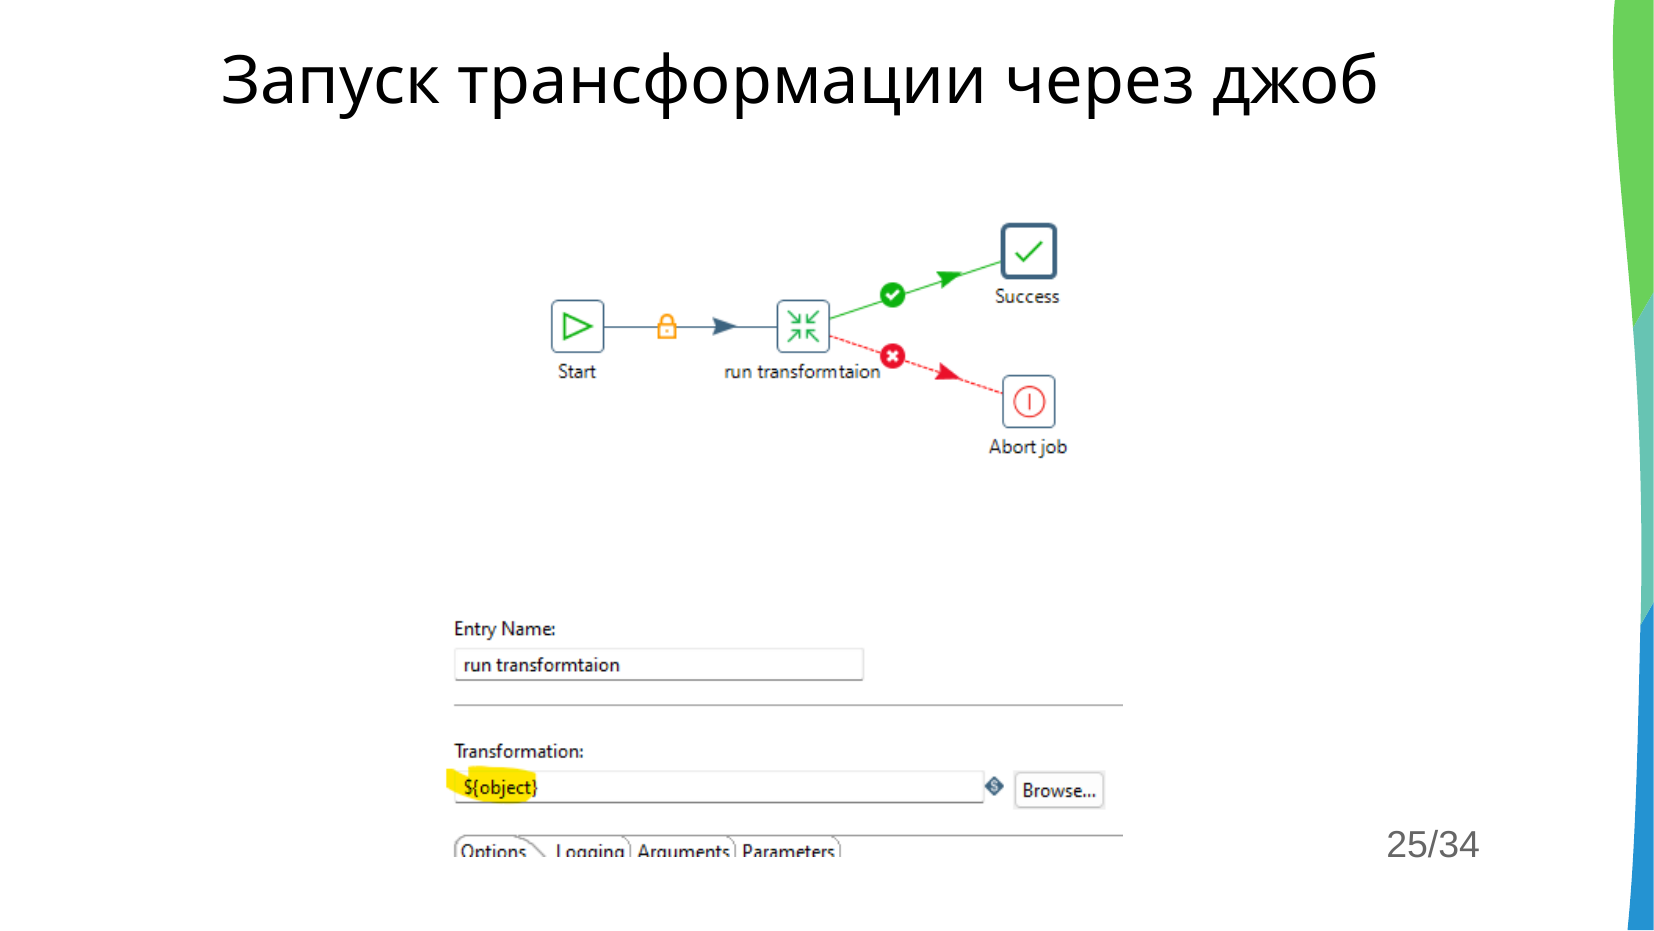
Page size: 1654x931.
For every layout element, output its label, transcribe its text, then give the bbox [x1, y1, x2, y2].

text_box <номер>/34 [1380, 815, 1616, 873]
picture [531, 173, 1084, 477]
title Запуск трансформации через джоб [88, 0, 1514, 156]
picture [434, 612, 1123, 857]
